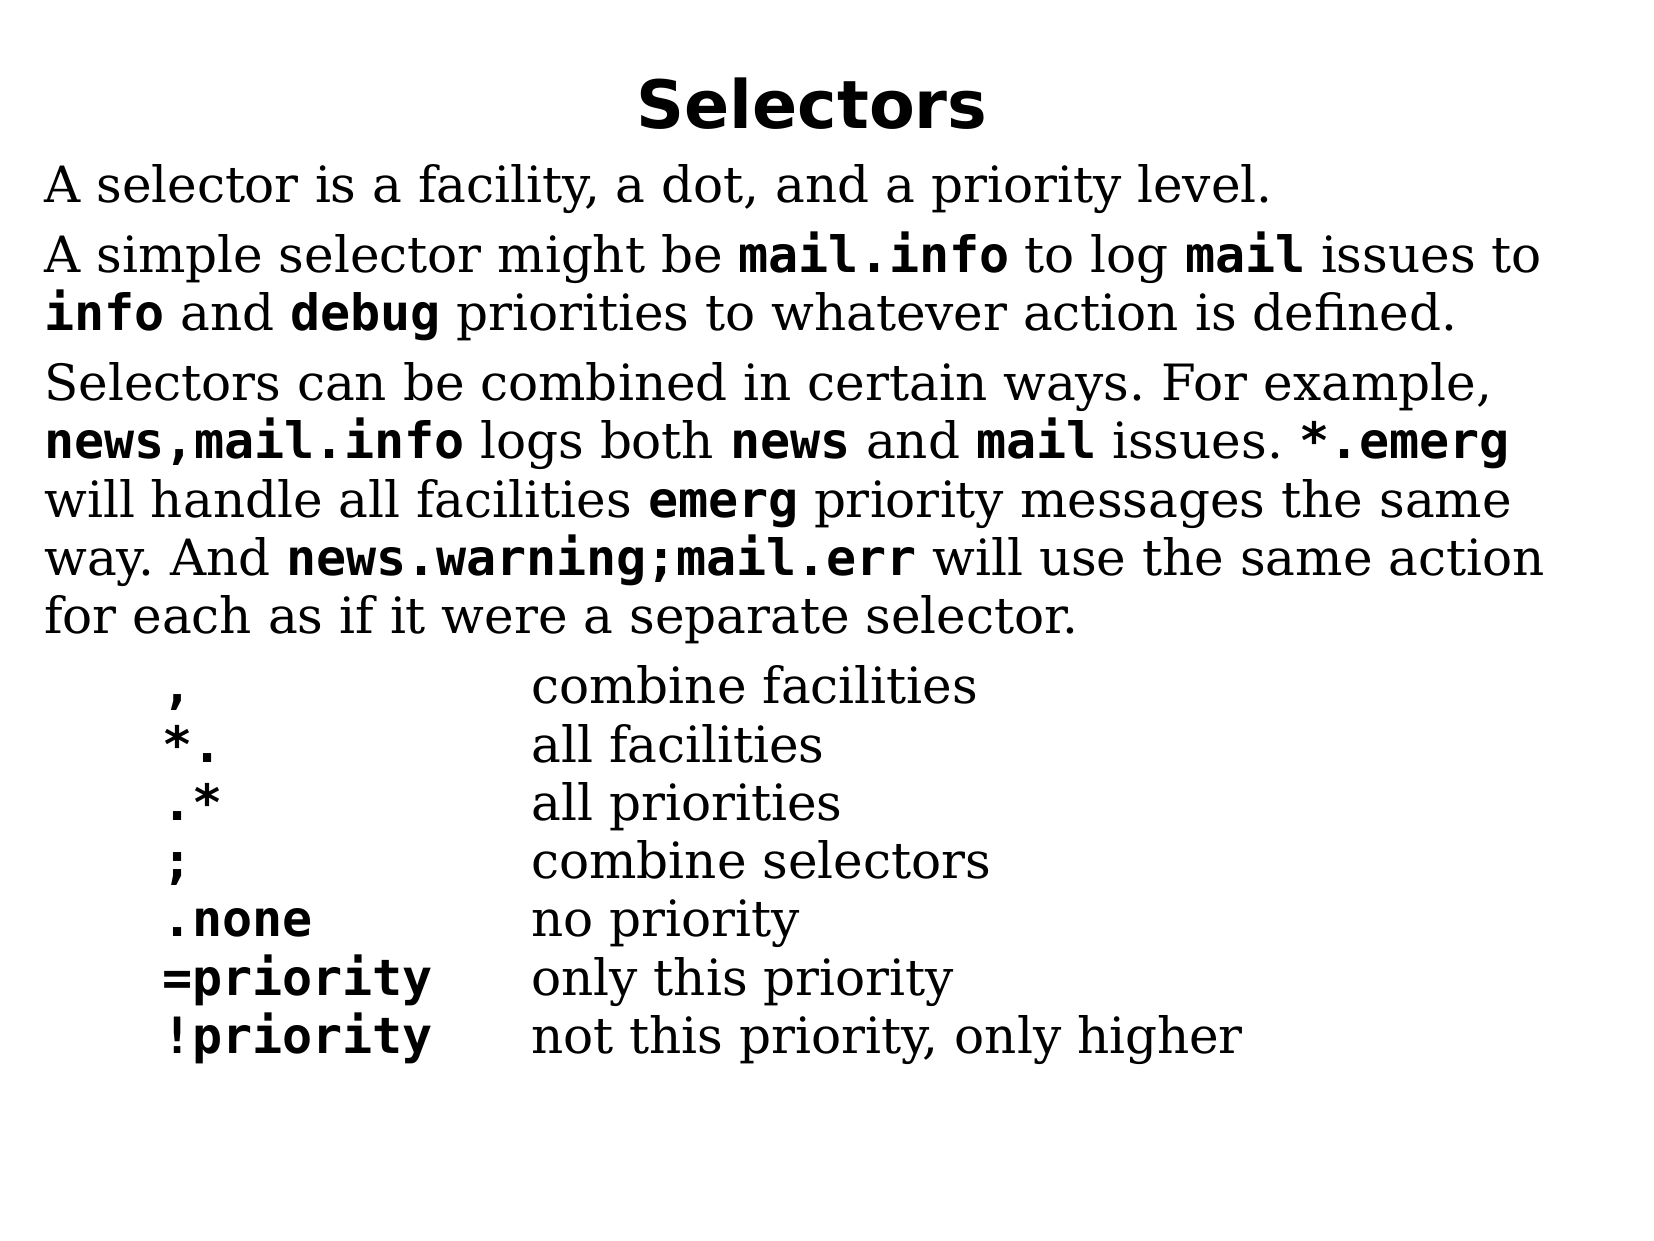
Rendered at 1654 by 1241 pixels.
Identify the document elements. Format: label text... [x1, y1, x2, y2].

text_box Selectors A selector is a facility, a dot, and a priority level. A simple selector might be mail.info to log mail issues to info and debug priorities to whatever action is defined. Selectors can be combined in certain ways. For example, news,mail.info logs both news and mail issues. *.emerg will handle all facilities emerg priority messages the same way. And news.warning;mail.err will use the same action for each as if it were a separate selector. , combine facilities *. all facilities .* all priorities ; combine selectors .none no priority =priority only this priority !priority not this priority, only higher [29, 59, 1595, 1073]
